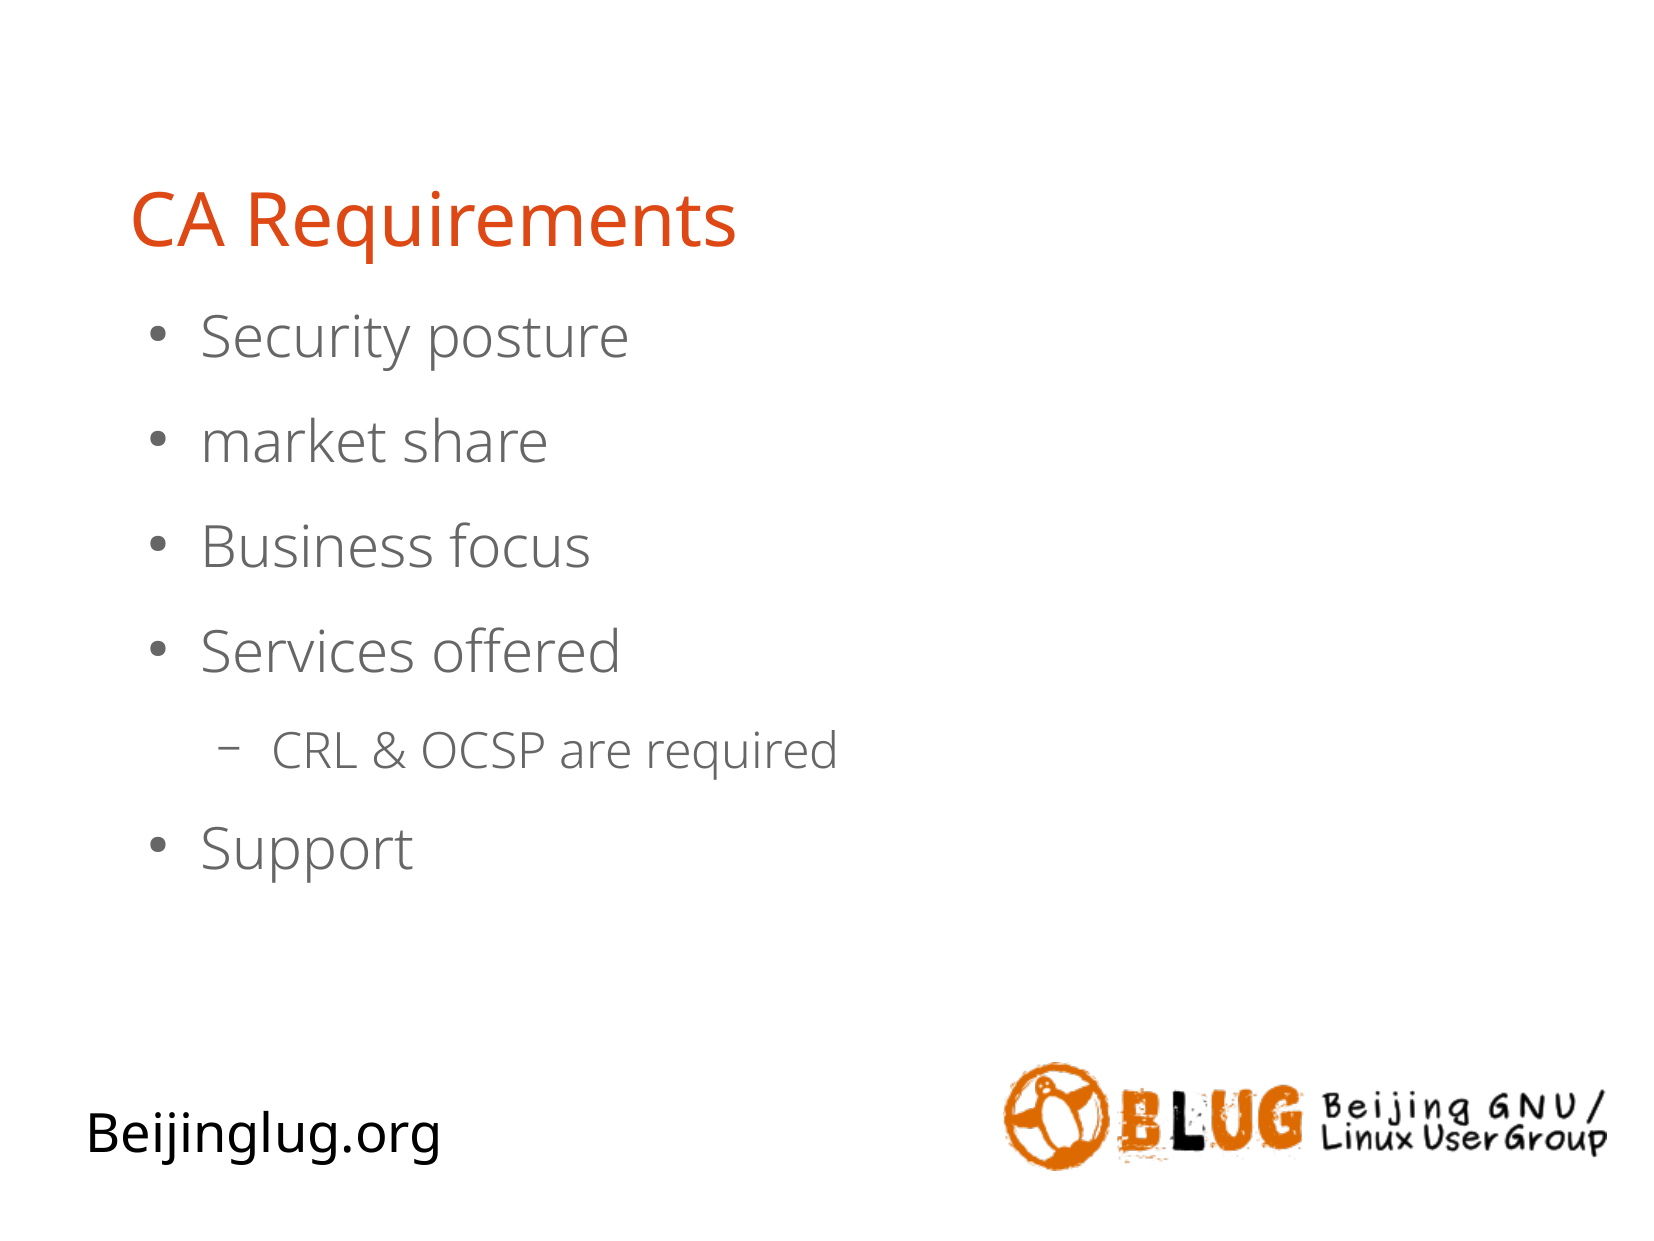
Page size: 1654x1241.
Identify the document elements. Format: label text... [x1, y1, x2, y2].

picture [1003, 1062, 1607, 1171]
title CA Requirements [129, 153, 1518, 281]
list Security posture market share Business focus Services offered CRL & OCSP are required Support [129, 295, 1518, 1010]
